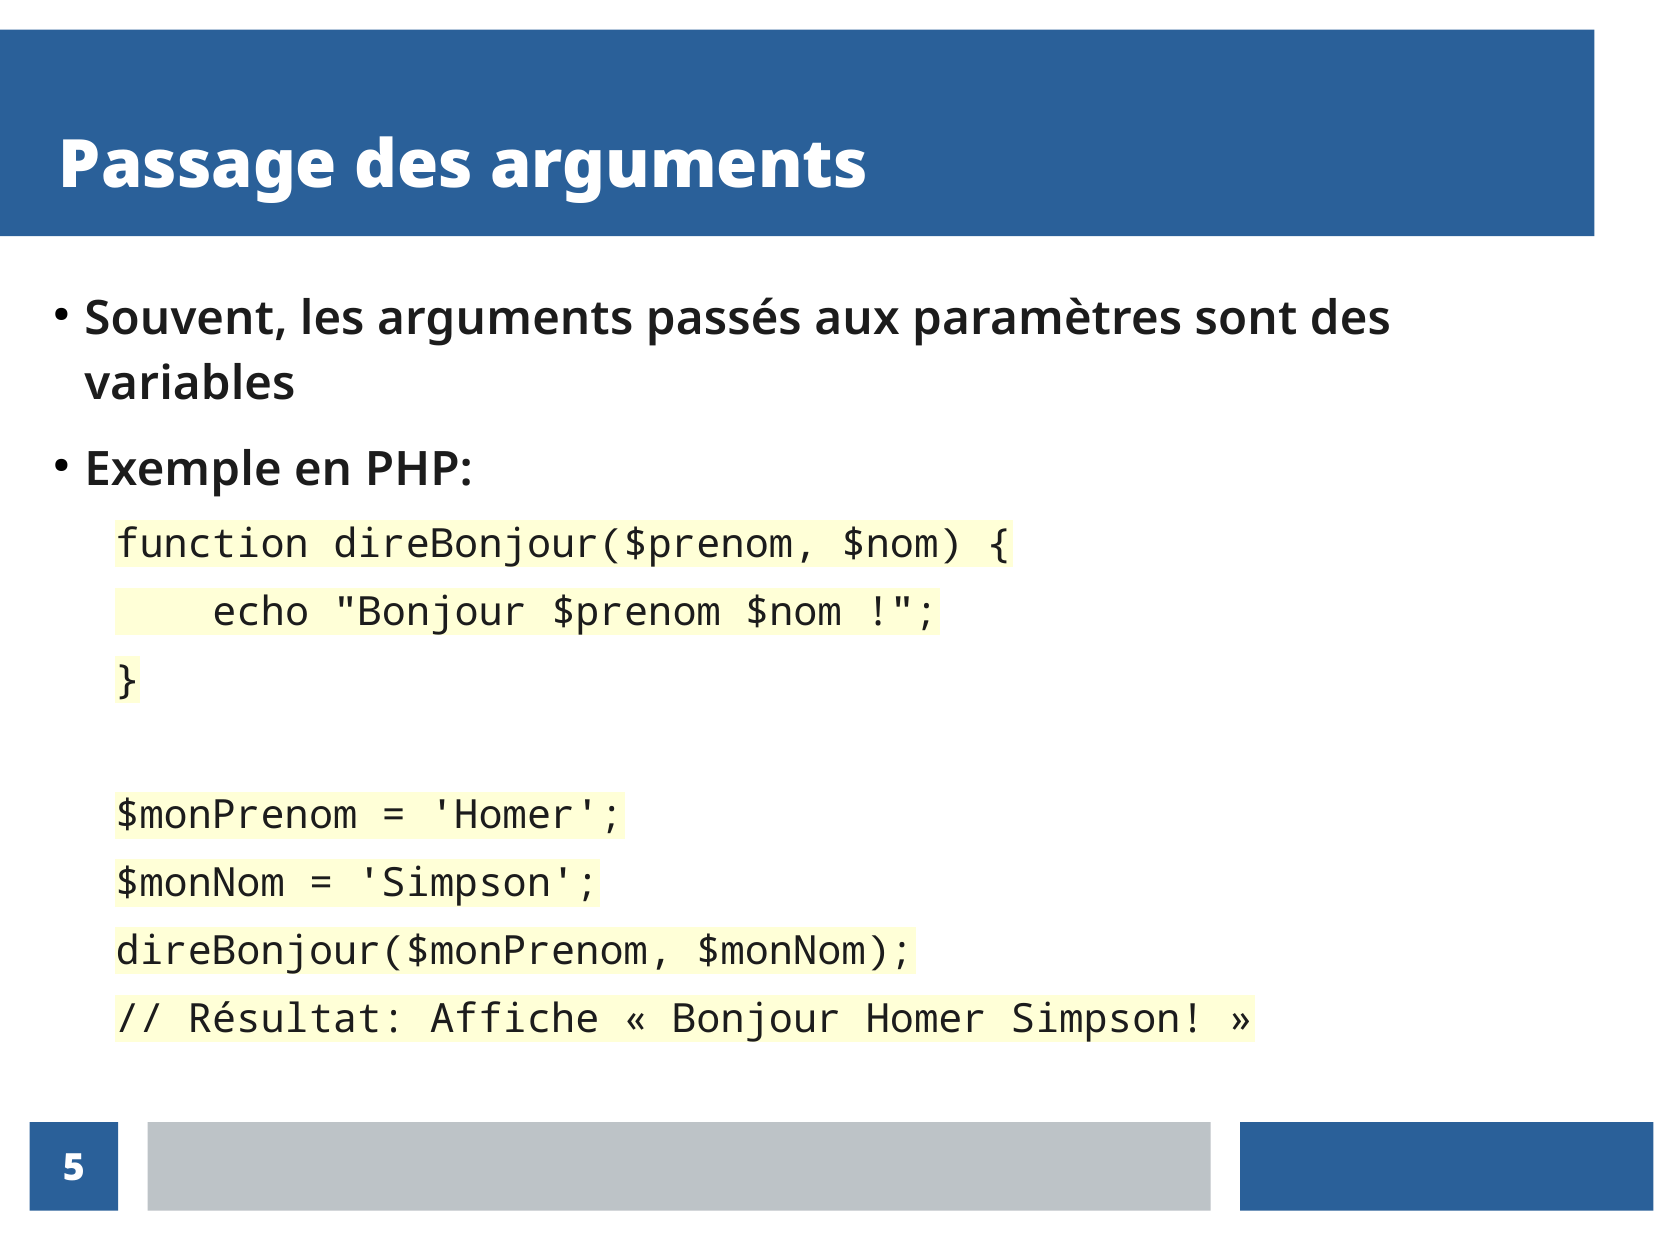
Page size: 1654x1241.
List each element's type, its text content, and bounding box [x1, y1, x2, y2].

list Souvent, les arguments passés aux paramètres sont des variables Exemple en PHP: function direBonjour($prenom, $nom) { echo "Bonjour $prenom $nom !"; } $monPrenom = 'Homer'; $monNom = 'Simpson'; direBonjour($monPrenom, $monNom); // Résultat: Affiche « Bonjour Homer Simpson! » [53, 283, 1560, 1052]
title Passage des arguments [59, 59, 1595, 207]
